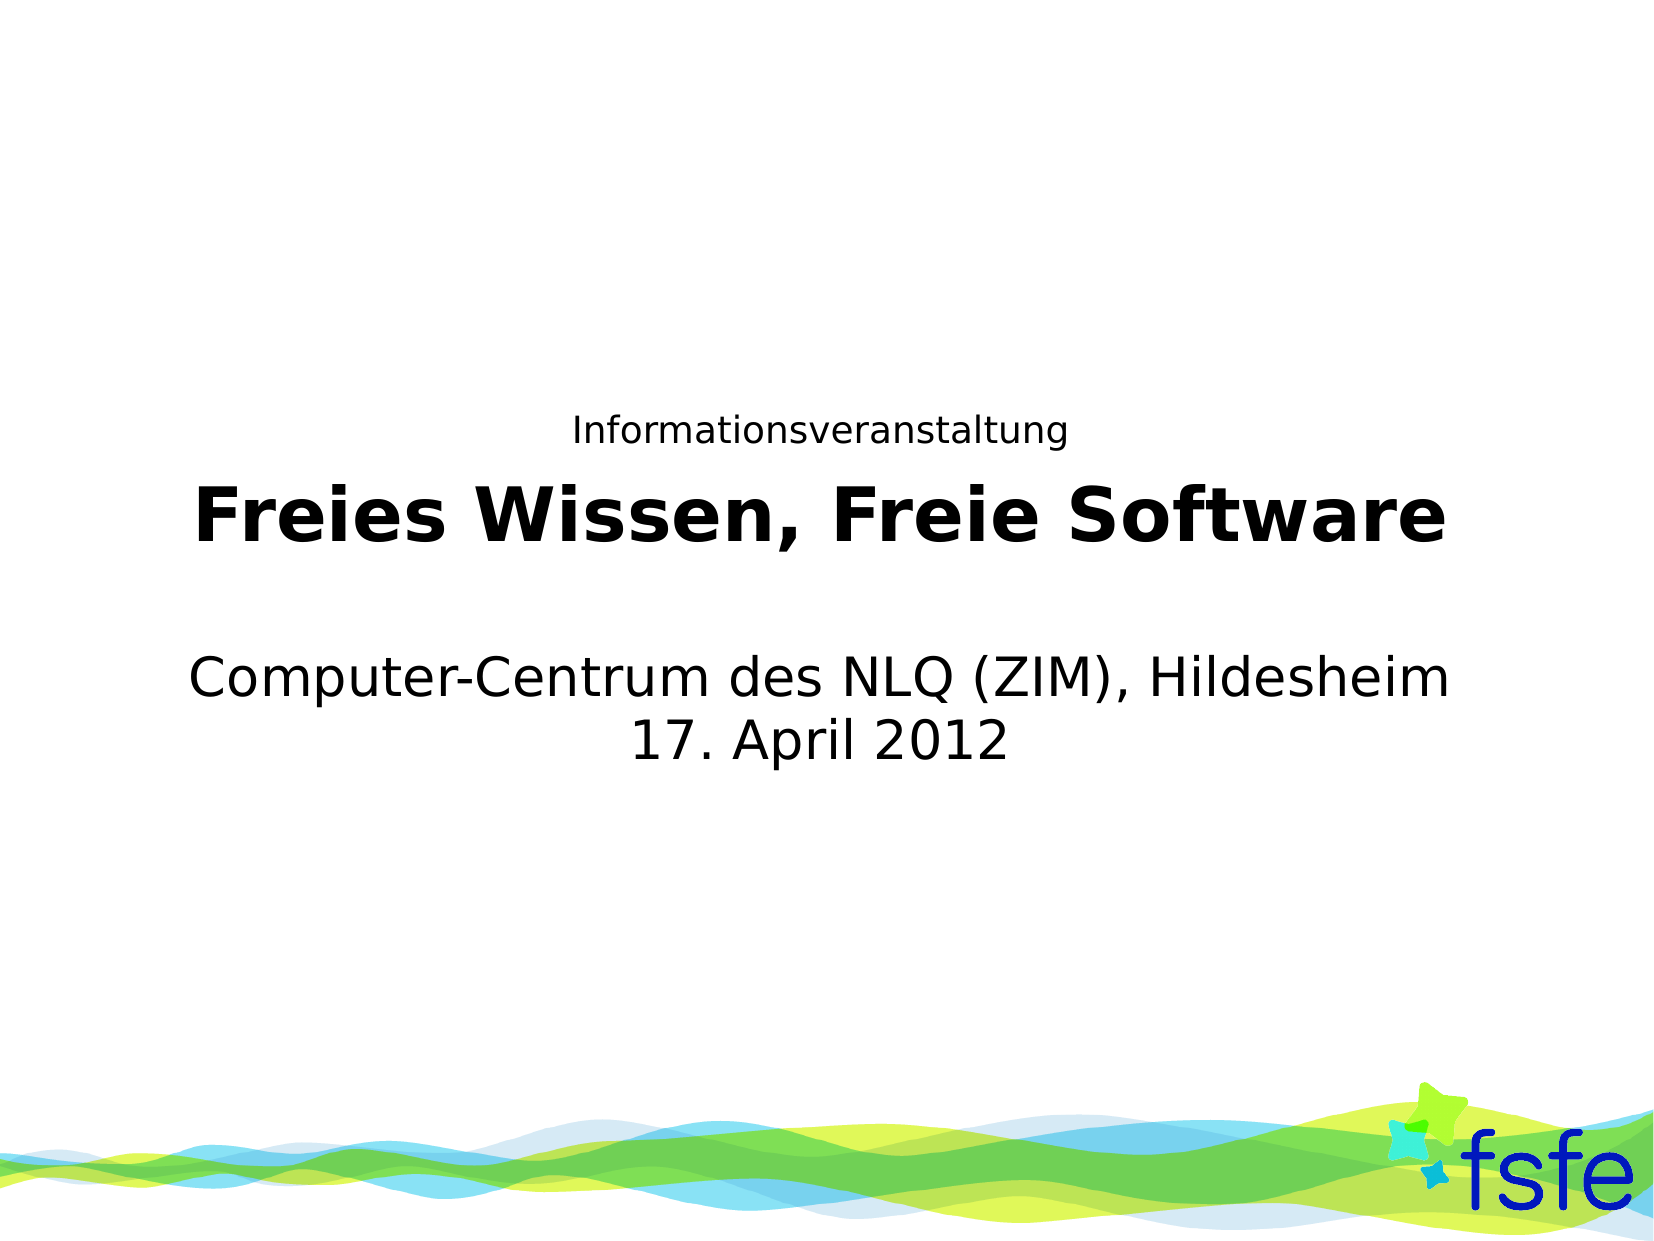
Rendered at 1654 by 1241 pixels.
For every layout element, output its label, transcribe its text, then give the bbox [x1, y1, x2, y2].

picture [0, 1081, 1654, 1241]
subtitle Informationsveranstaltung Freies Wissen, Freie Software Computer-Centrum des NLQ (ZIM), Hildesheim 17. April 2012 [47, 59, 1595, 1123]
